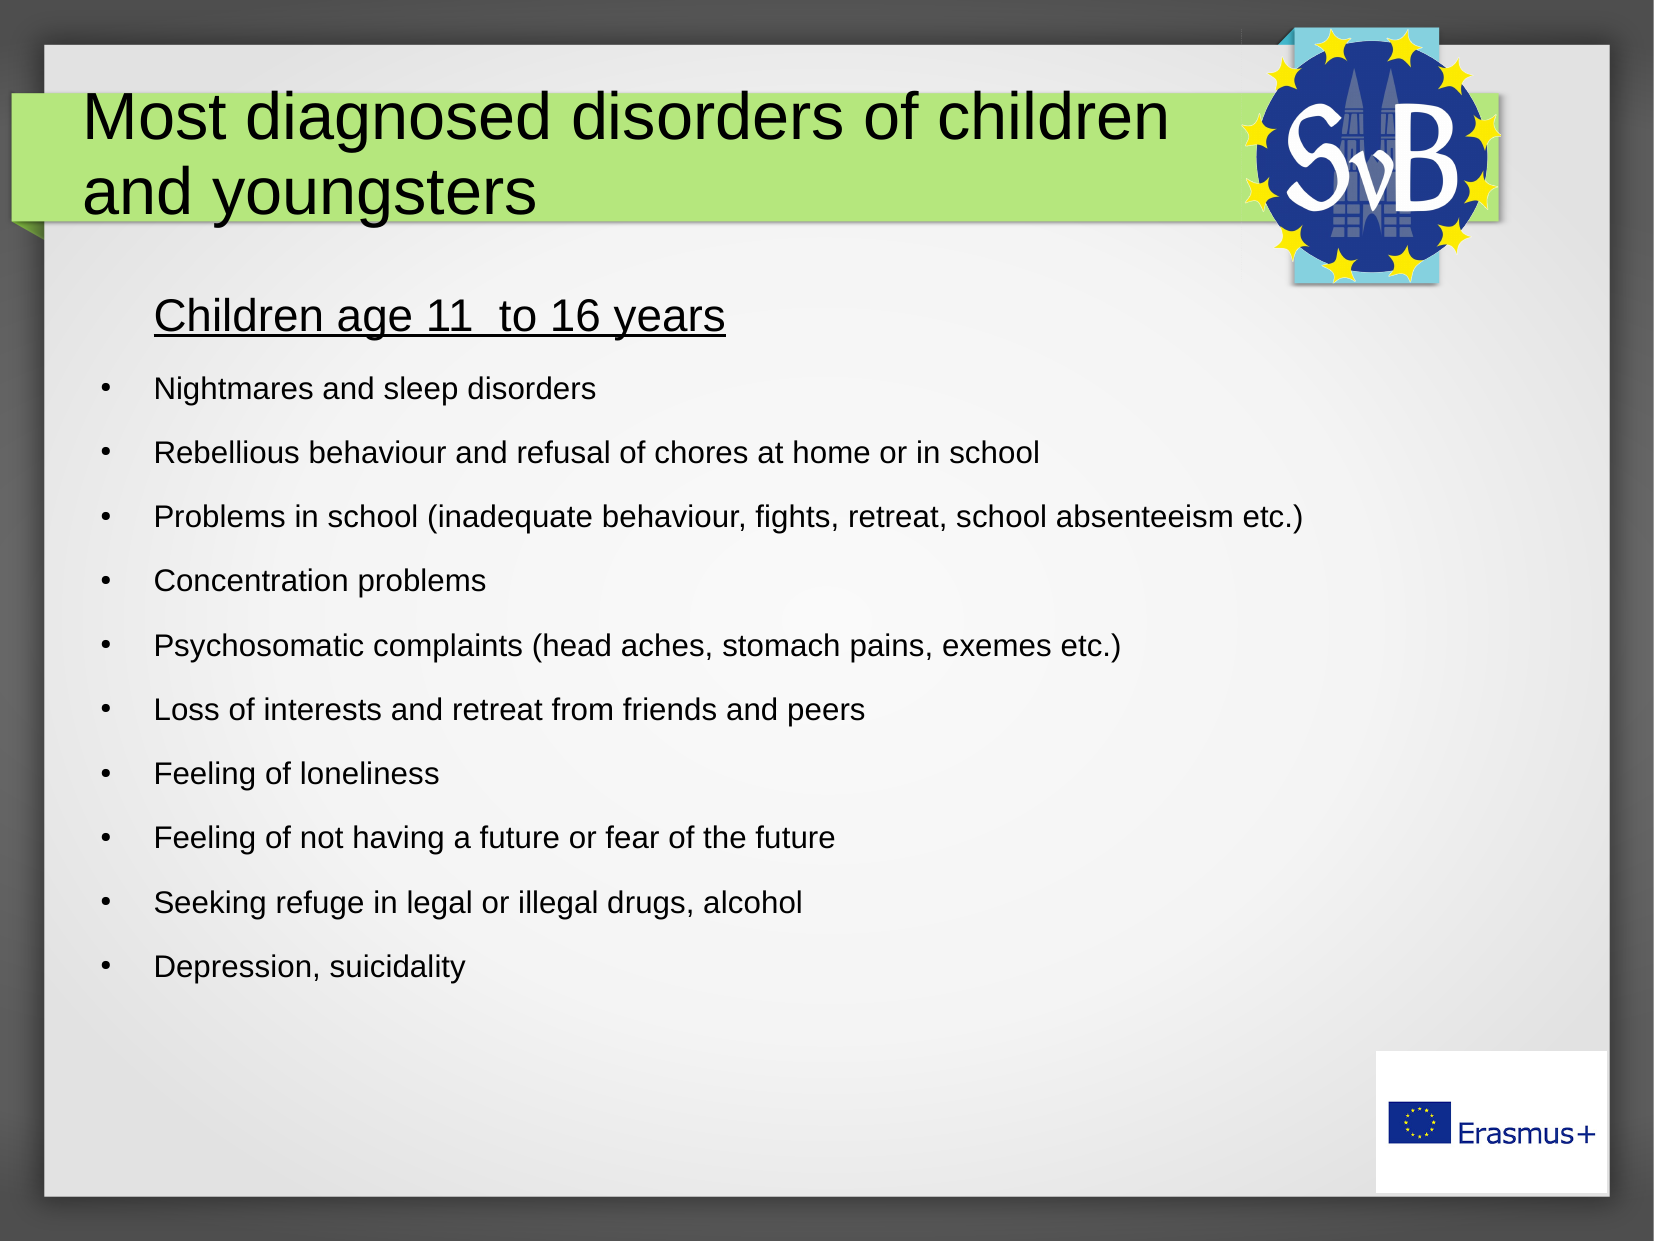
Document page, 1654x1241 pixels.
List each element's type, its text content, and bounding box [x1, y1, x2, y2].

picture [0, 0, 1654, 1241]
title Most diagnosed disorders of children and youngsters [82, 60, 1240, 247]
list Children age 11 to 16 years Nightmares and sleep disorders Rebellious behaviour and refusal of chores at home or in school Problems in school (inadequate behaviour, fights, retreat, school absenteeism etc.) Concentration problems Psychosomatic complaints (head aches, stomach pains, exemes etc.) Loss of interests and retreat from friends and peers Feeling of loneliness Feeling of not having a future or fear of the future Seeking refuge in legal or illegal drugs, alcohol Depression, suicidality [82, 290, 1571, 1192]
